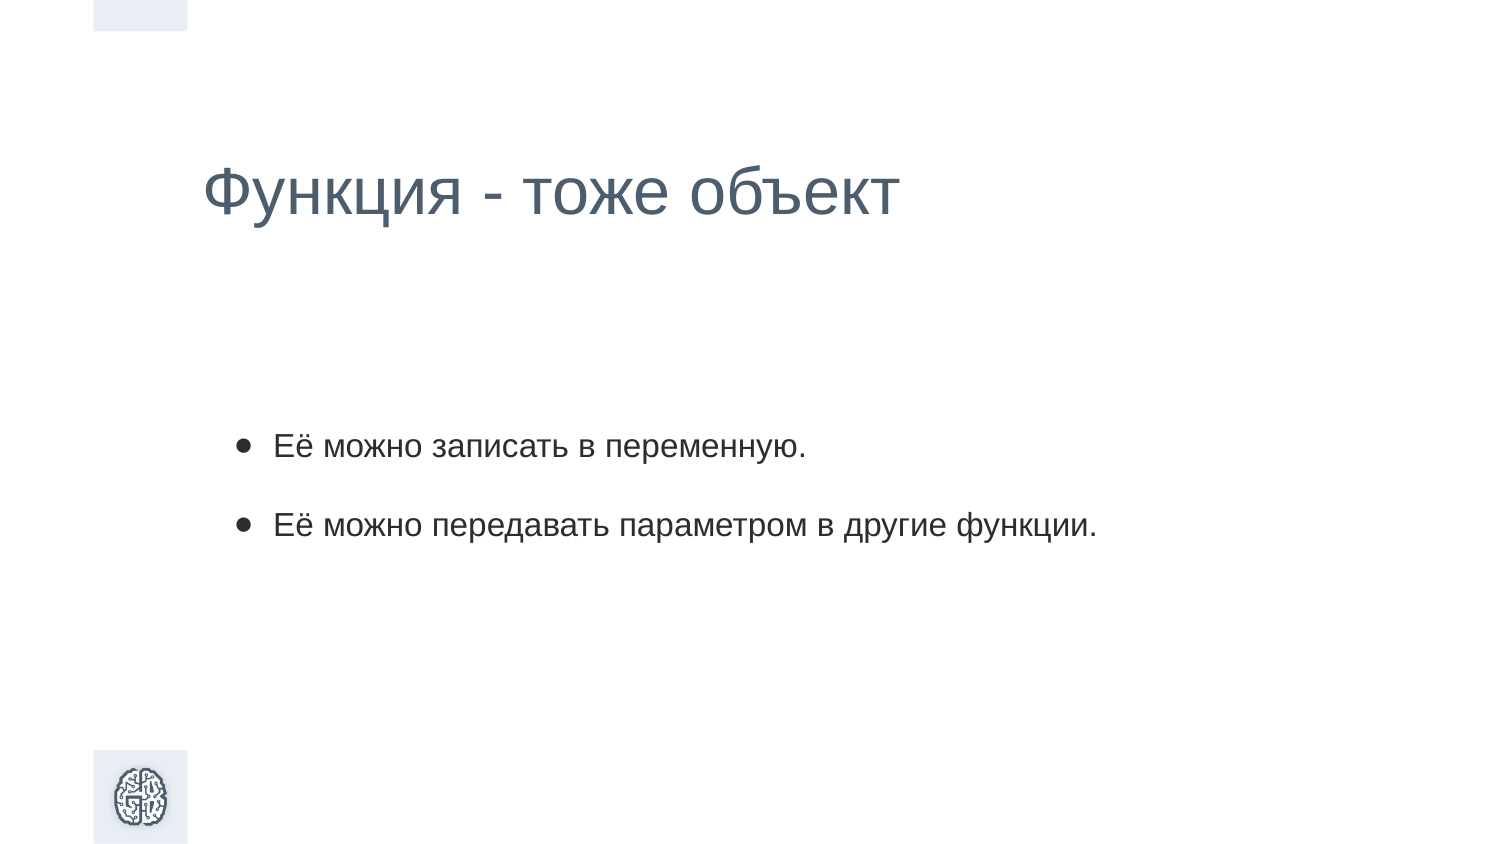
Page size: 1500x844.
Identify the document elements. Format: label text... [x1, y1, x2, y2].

text_box Функция - тоже объект [187, 93, 1312, 282]
picture [106, 760, 175, 834]
text_box Её можно записать в переменную. [187, 397, 1312, 471]
text_box Её можно передавать параметром в другие функции. [187, 506, 1312, 580]
